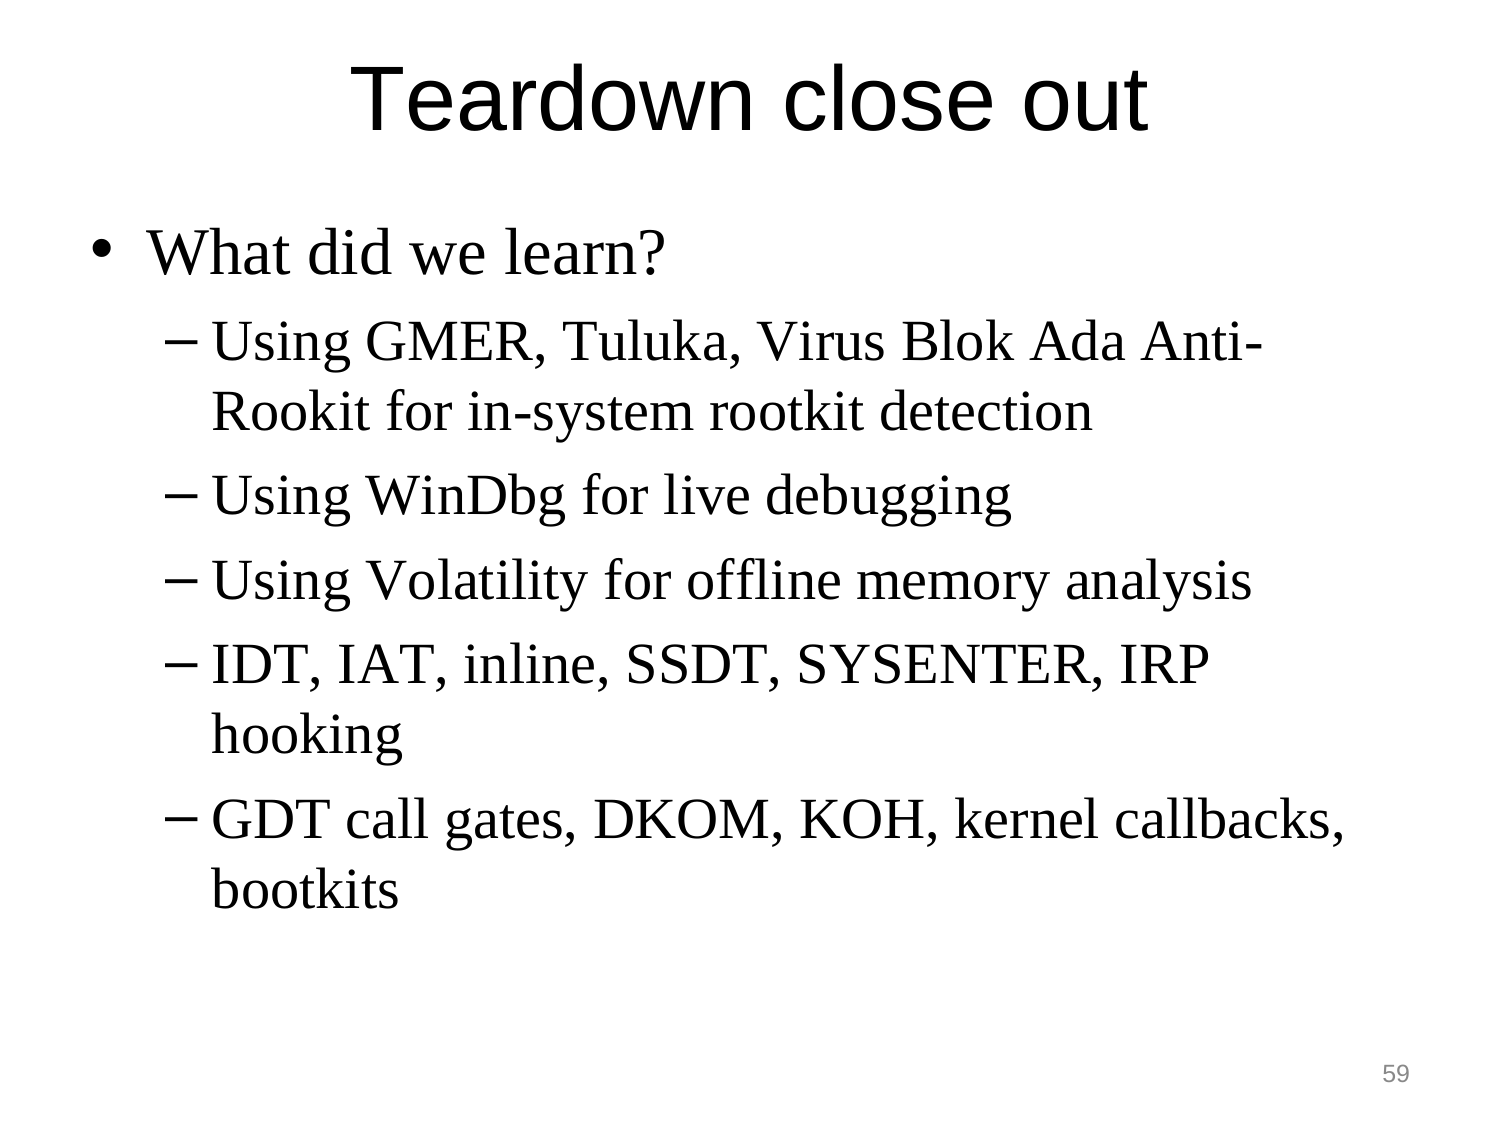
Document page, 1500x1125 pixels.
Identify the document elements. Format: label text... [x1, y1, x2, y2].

list What did we learn? Using GMER, Tuluka, Virus Blok Ada Anti-Rookit for in-system rootkit detection Using WinDbg for live debugging Using Volatility for offline memory analysis IDT, IAT, inline, SSDT, SYSENTER, IRP hooking GDT call gates, DKOM, KOH, kernel callbacks, bootkits [75, 200, 1426, 1006]
text_box <number> [1074, 1042, 1426, 1103]
title Teardown close out [0, 0, 1500, 188]
